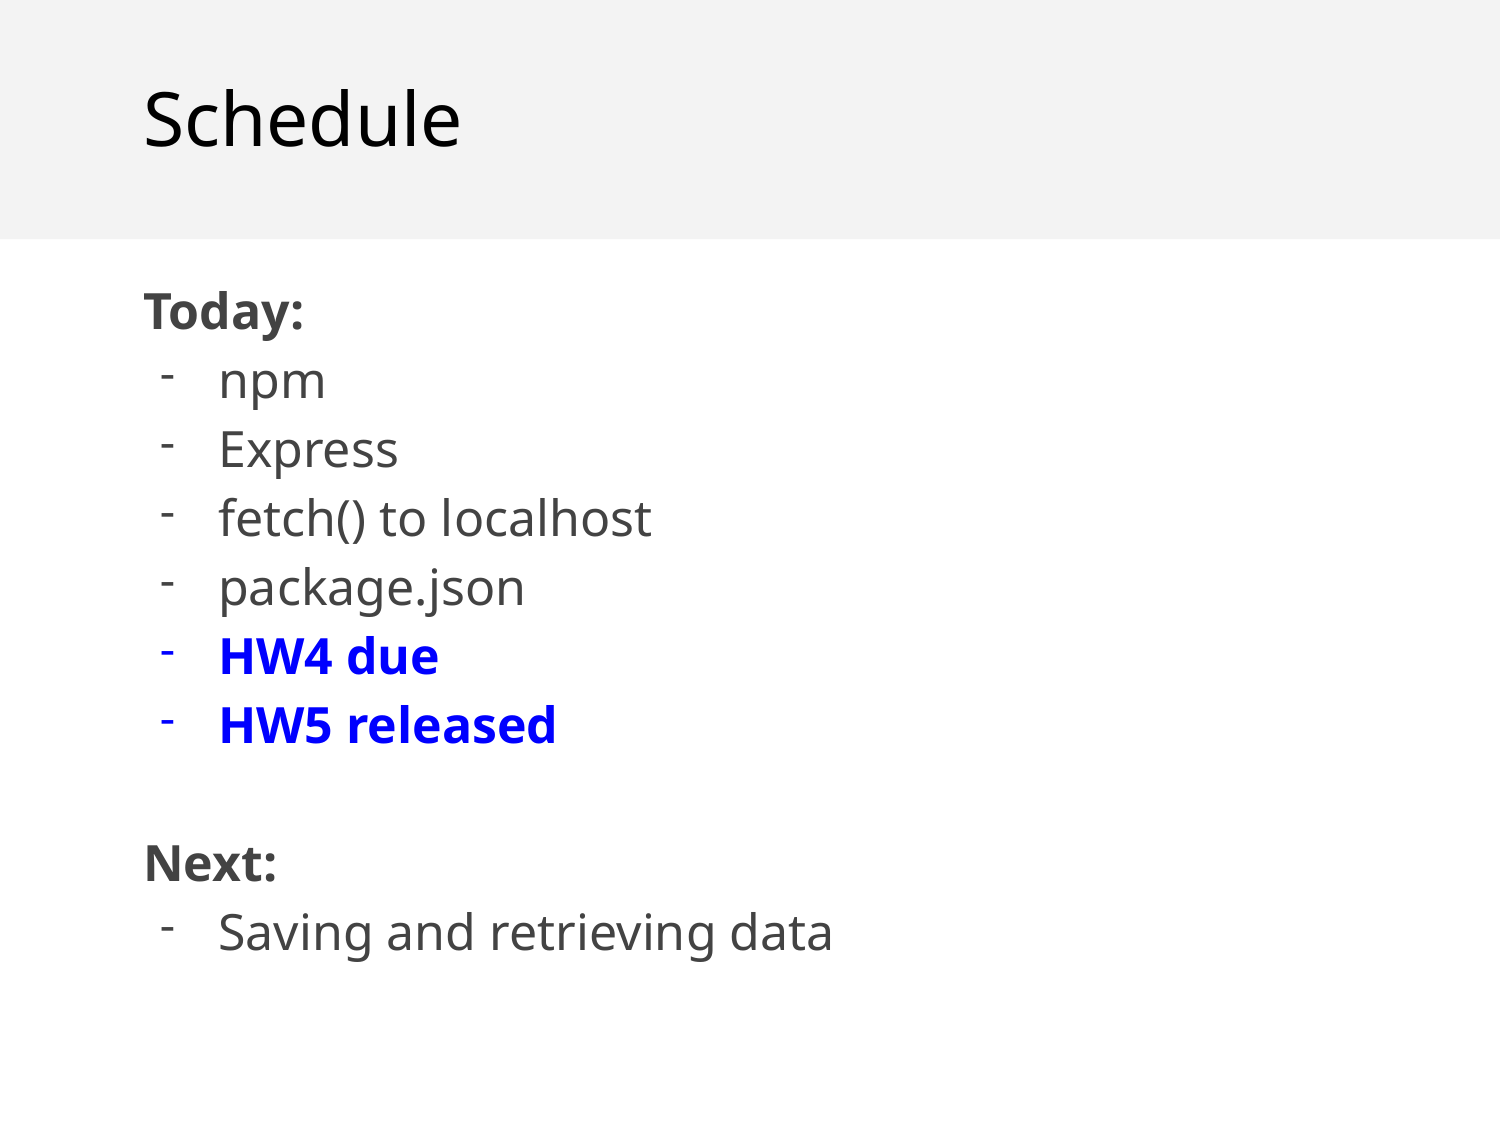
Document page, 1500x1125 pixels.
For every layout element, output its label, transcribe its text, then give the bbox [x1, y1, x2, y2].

list Today: npm Express fetch() to localhost package.json HW4 due HW5 released Next: Saving and retrieving data [128, 255, 1372, 1074]
title Schedule [128, 56, 1372, 183]
